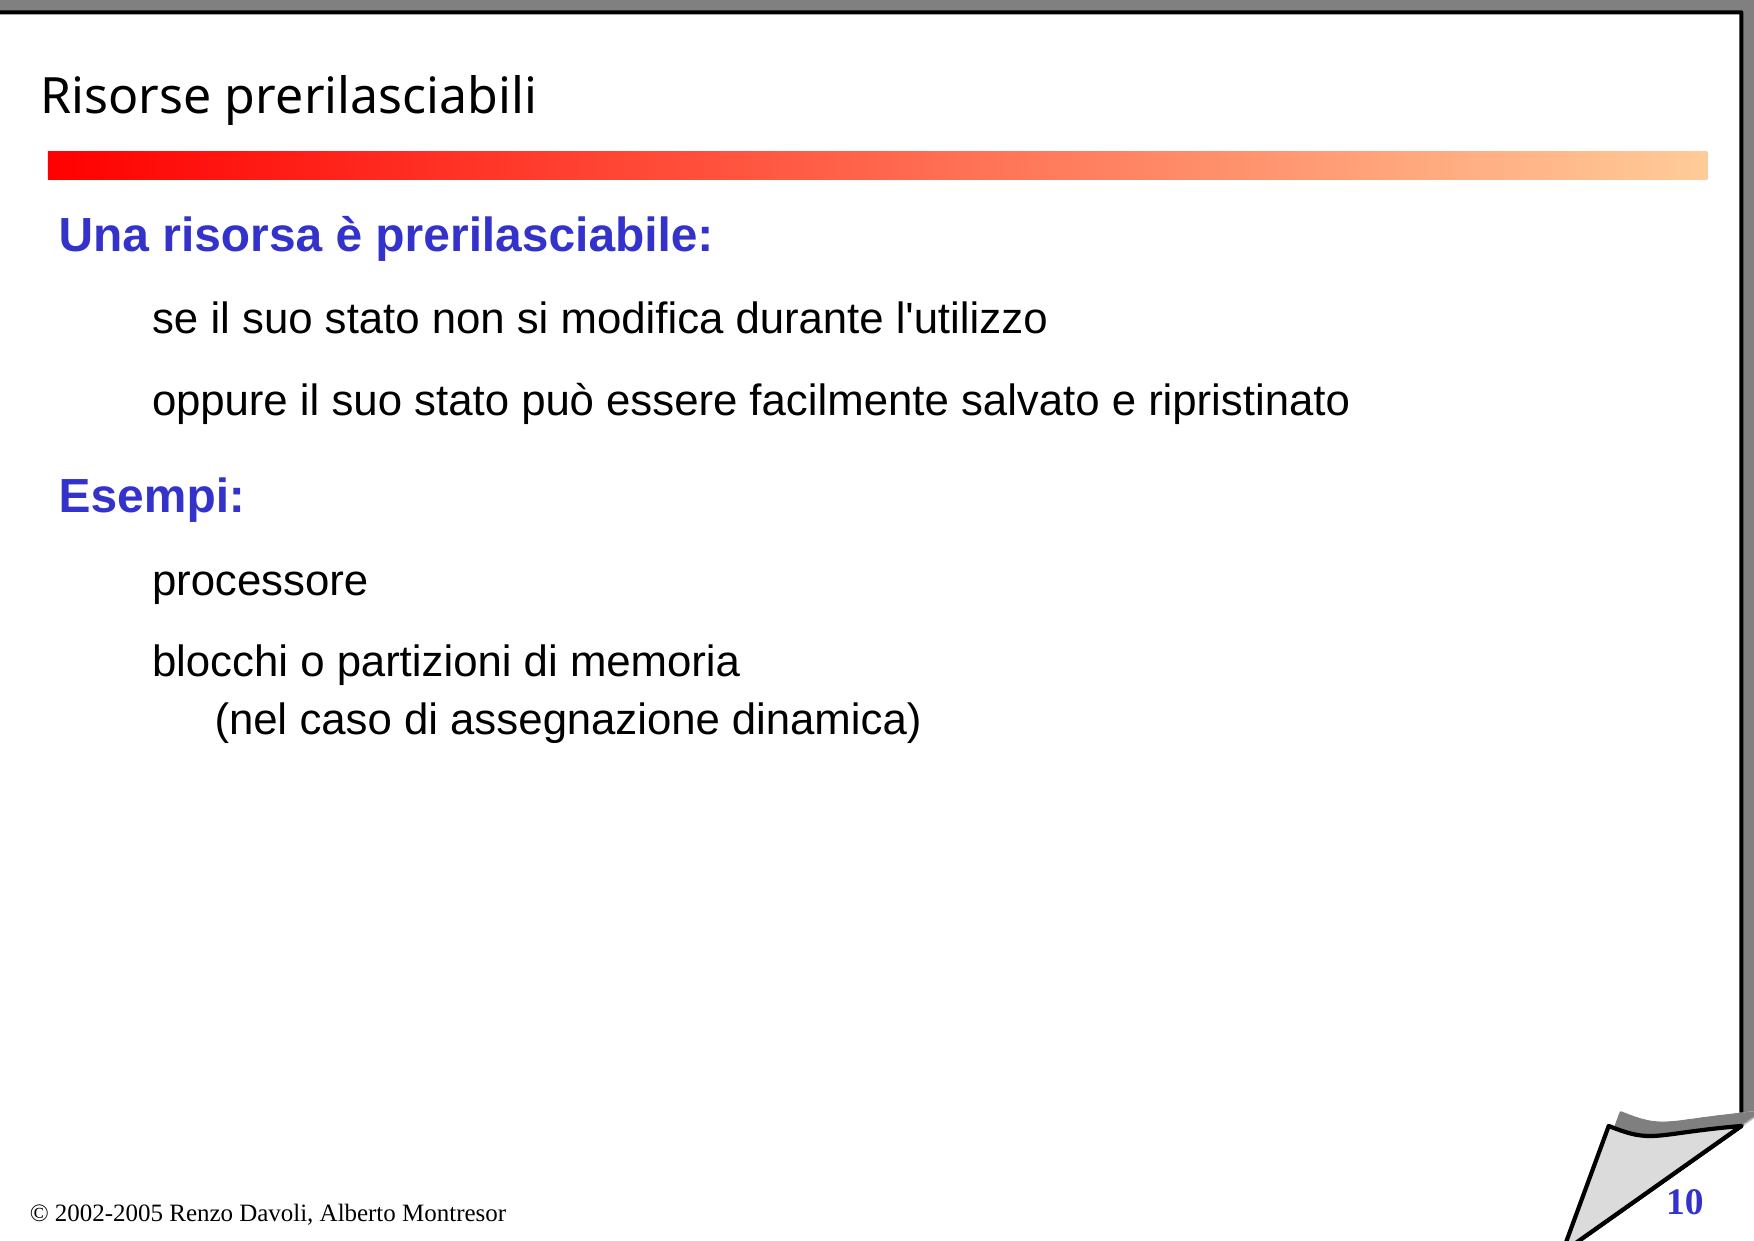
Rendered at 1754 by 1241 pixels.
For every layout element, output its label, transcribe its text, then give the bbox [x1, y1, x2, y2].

title Risorse prerilasciabili [40, 49, 1714, 144]
list Una risorsa è prerilasciabile: se il suo stato non si modifica durante l'utilizzo oppure il suo stato può essere facilmente salvato e ripristinato Esempi: processore blocchi o partizioni di memoria (nel caso di assegnazione dinamica) [58, 206, 1696, 815]
text_box q [750, 152, 754, 179]
